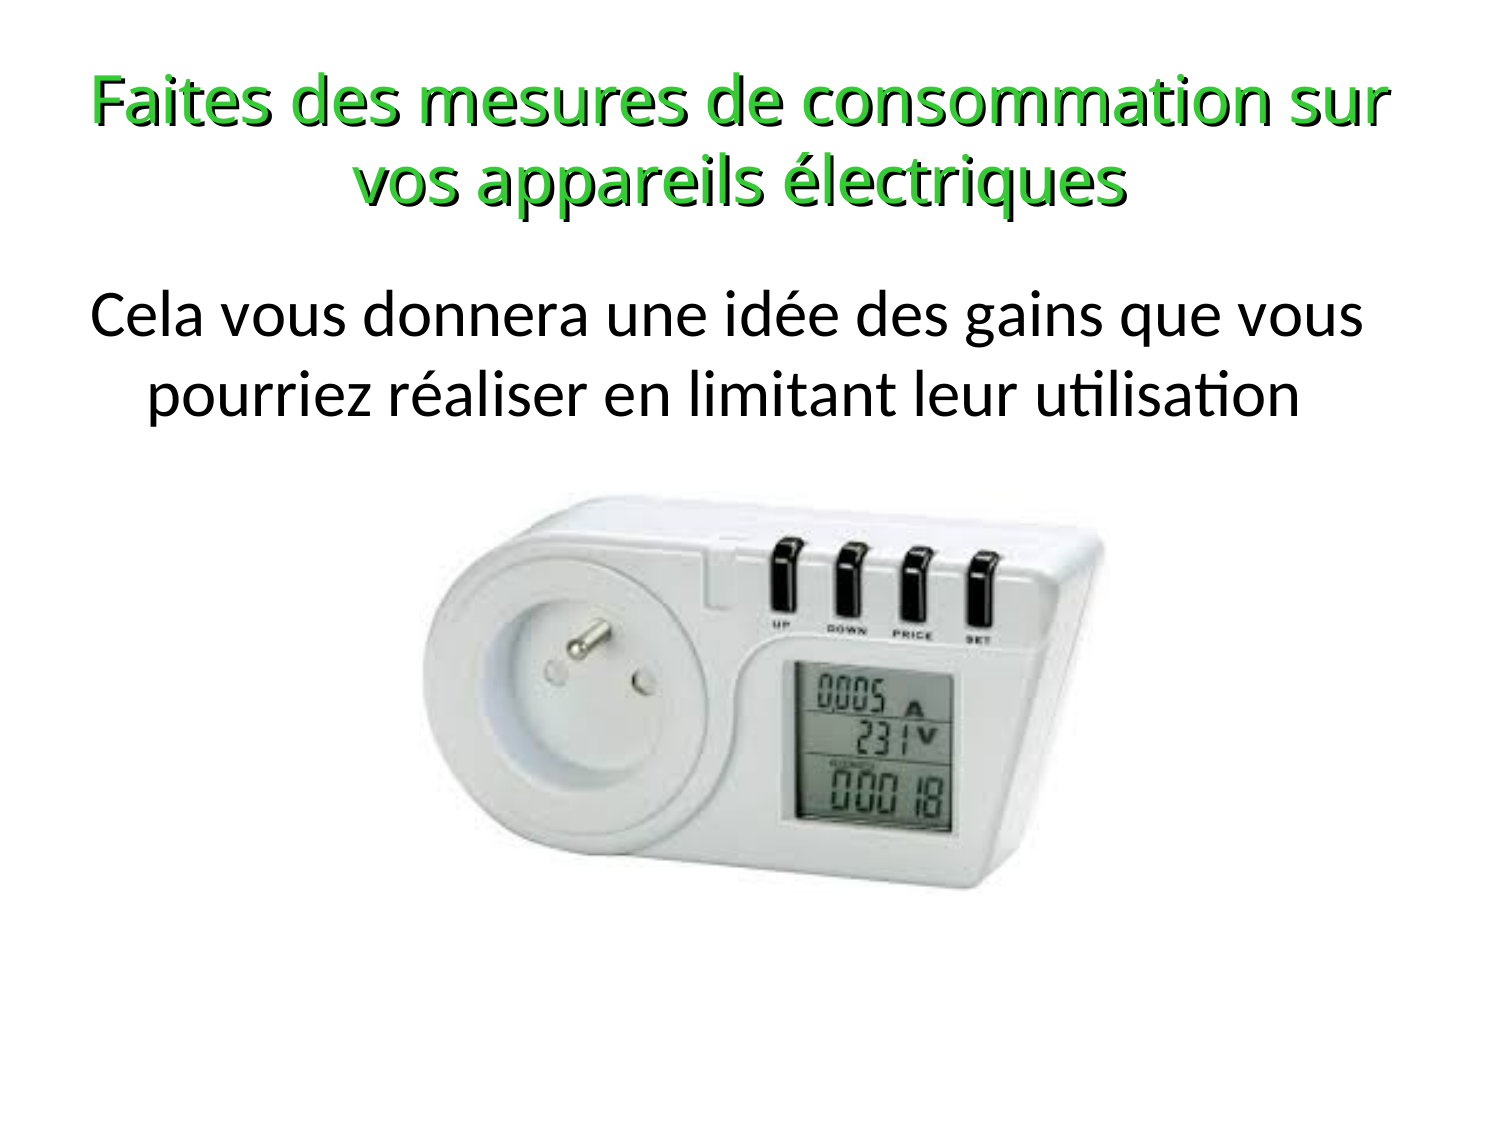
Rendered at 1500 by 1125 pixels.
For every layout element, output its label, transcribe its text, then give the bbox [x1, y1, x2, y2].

picture [419, 491, 1110, 894]
list Cela vous donnera une idée des gains que vous pourriez réaliser en limitant leur utilisation [75, 262, 1426, 480]
title Faites des mesures de consommation sur vos appareils électriques [64, 42, 1415, 231]
